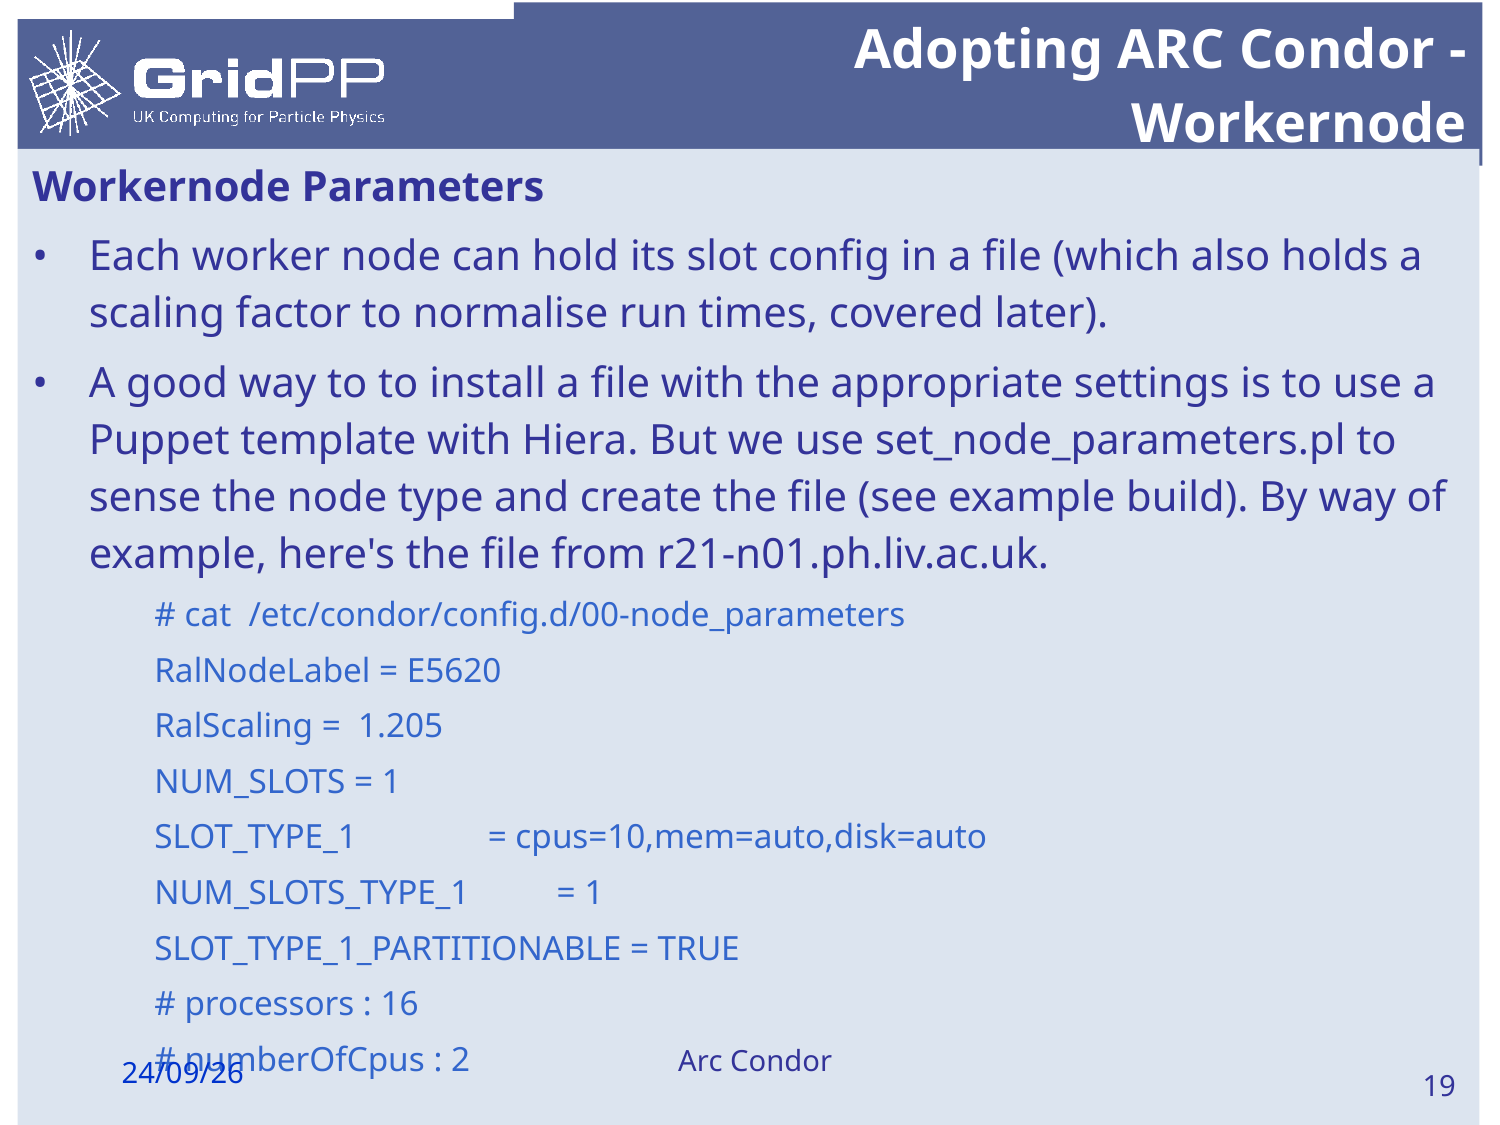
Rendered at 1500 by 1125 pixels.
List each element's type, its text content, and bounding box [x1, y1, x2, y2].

picture [29, 30, 384, 136]
text_box <number> [1388, 1059, 1471, 1094]
text_box 02/03/16 [29, 1046, 337, 1095]
text_box Arc Condor [536, 1034, 975, 1094]
list Workernode Parameters Each worker node can hold its slot config in a file (which also holds a scaling factor to normalise run times, covered later). A good way to to install a file with the appropriate settings is to use a Puppet template with Hiera. But we use set_node_parameters.pl to sense the node type and create the file (see example build). By way of example, here's the file from r21-n01.ph.liv.ac.uk. # cat /etc/condor/config.d/00-node_parameters RalNodeLabel = E5620 RalScaling = 1.205 NUM_SLOTS = 1 SLOT_TYPE_1 = cpus=10,mem=auto,disk=auto NUM_SLOTS_TYPE_1 = 1 SLOT_TYPE_1_PARTITIONABLE = TRUE # processors : 16 # numberOfCpus : 2 [17, 148, 1480, 1051]
title Adopting ARC Condor - Workernode [513, 19, 1483, 149]
